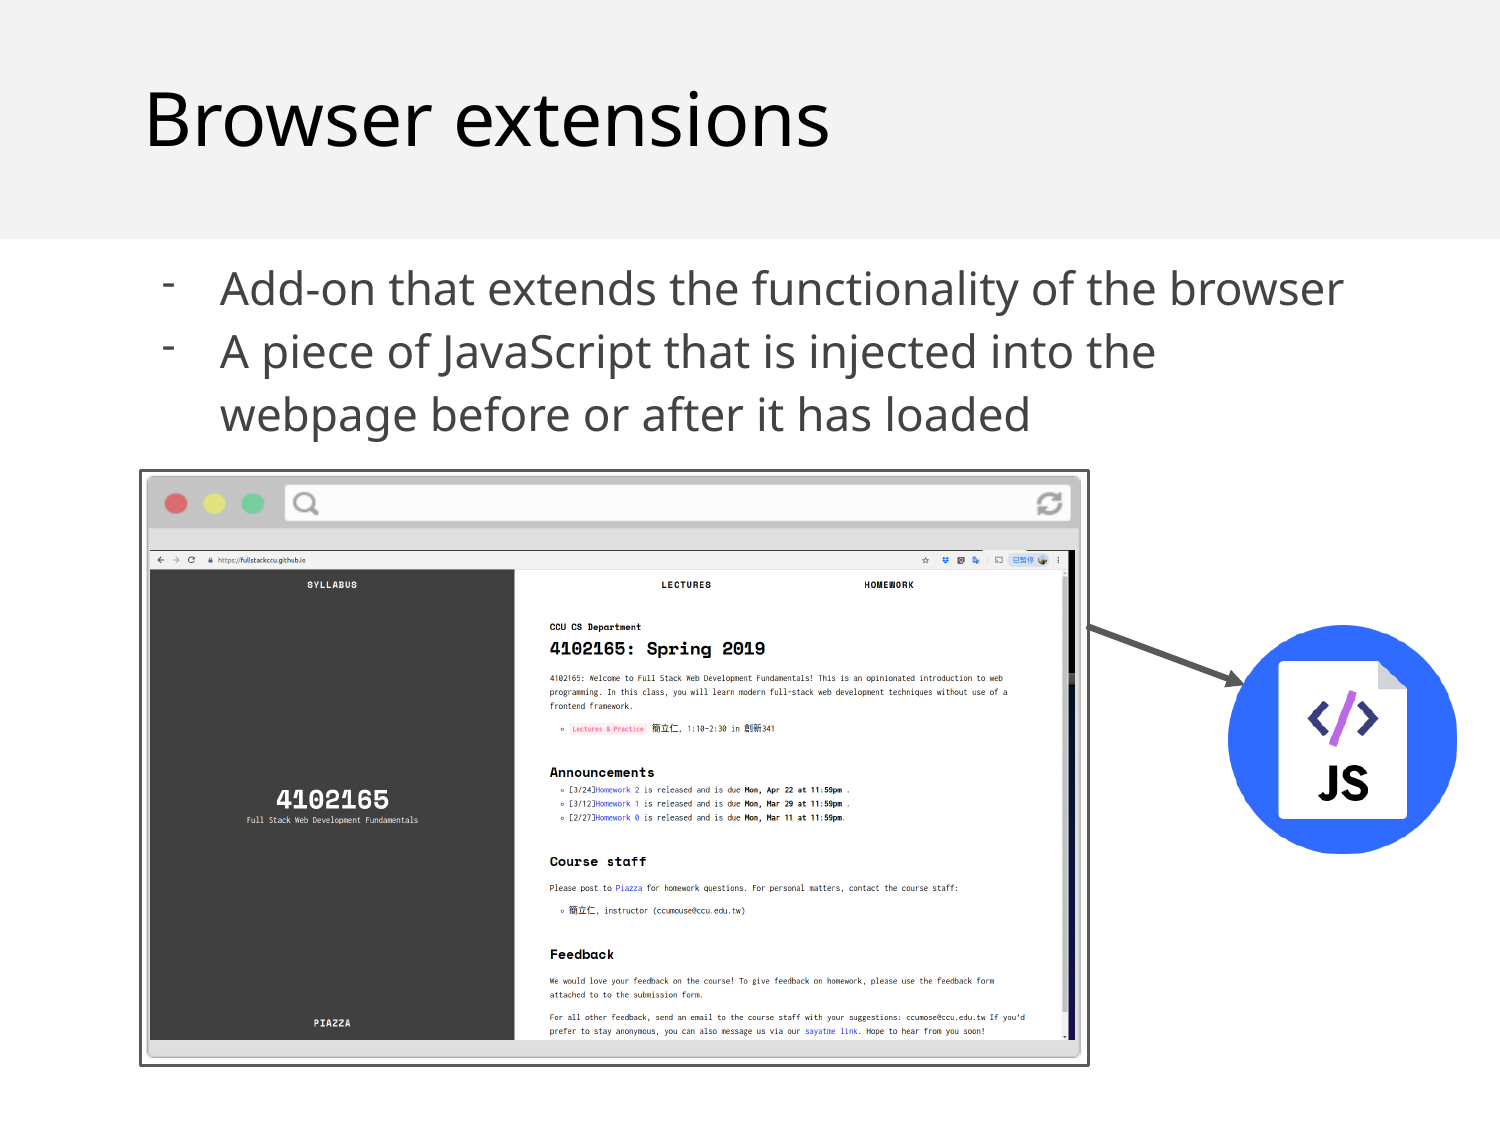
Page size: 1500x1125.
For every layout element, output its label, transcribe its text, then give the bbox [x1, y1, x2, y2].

picture [141, 491, 1087, 1065]
list Add-on that extends the functionality of the browser A piece of JavaScript that is injected into the webpage before or after it has loaded [129, 236, 1374, 491]
title Browser extensions [128, 56, 1372, 183]
picture [1228, 625, 1457, 854]
